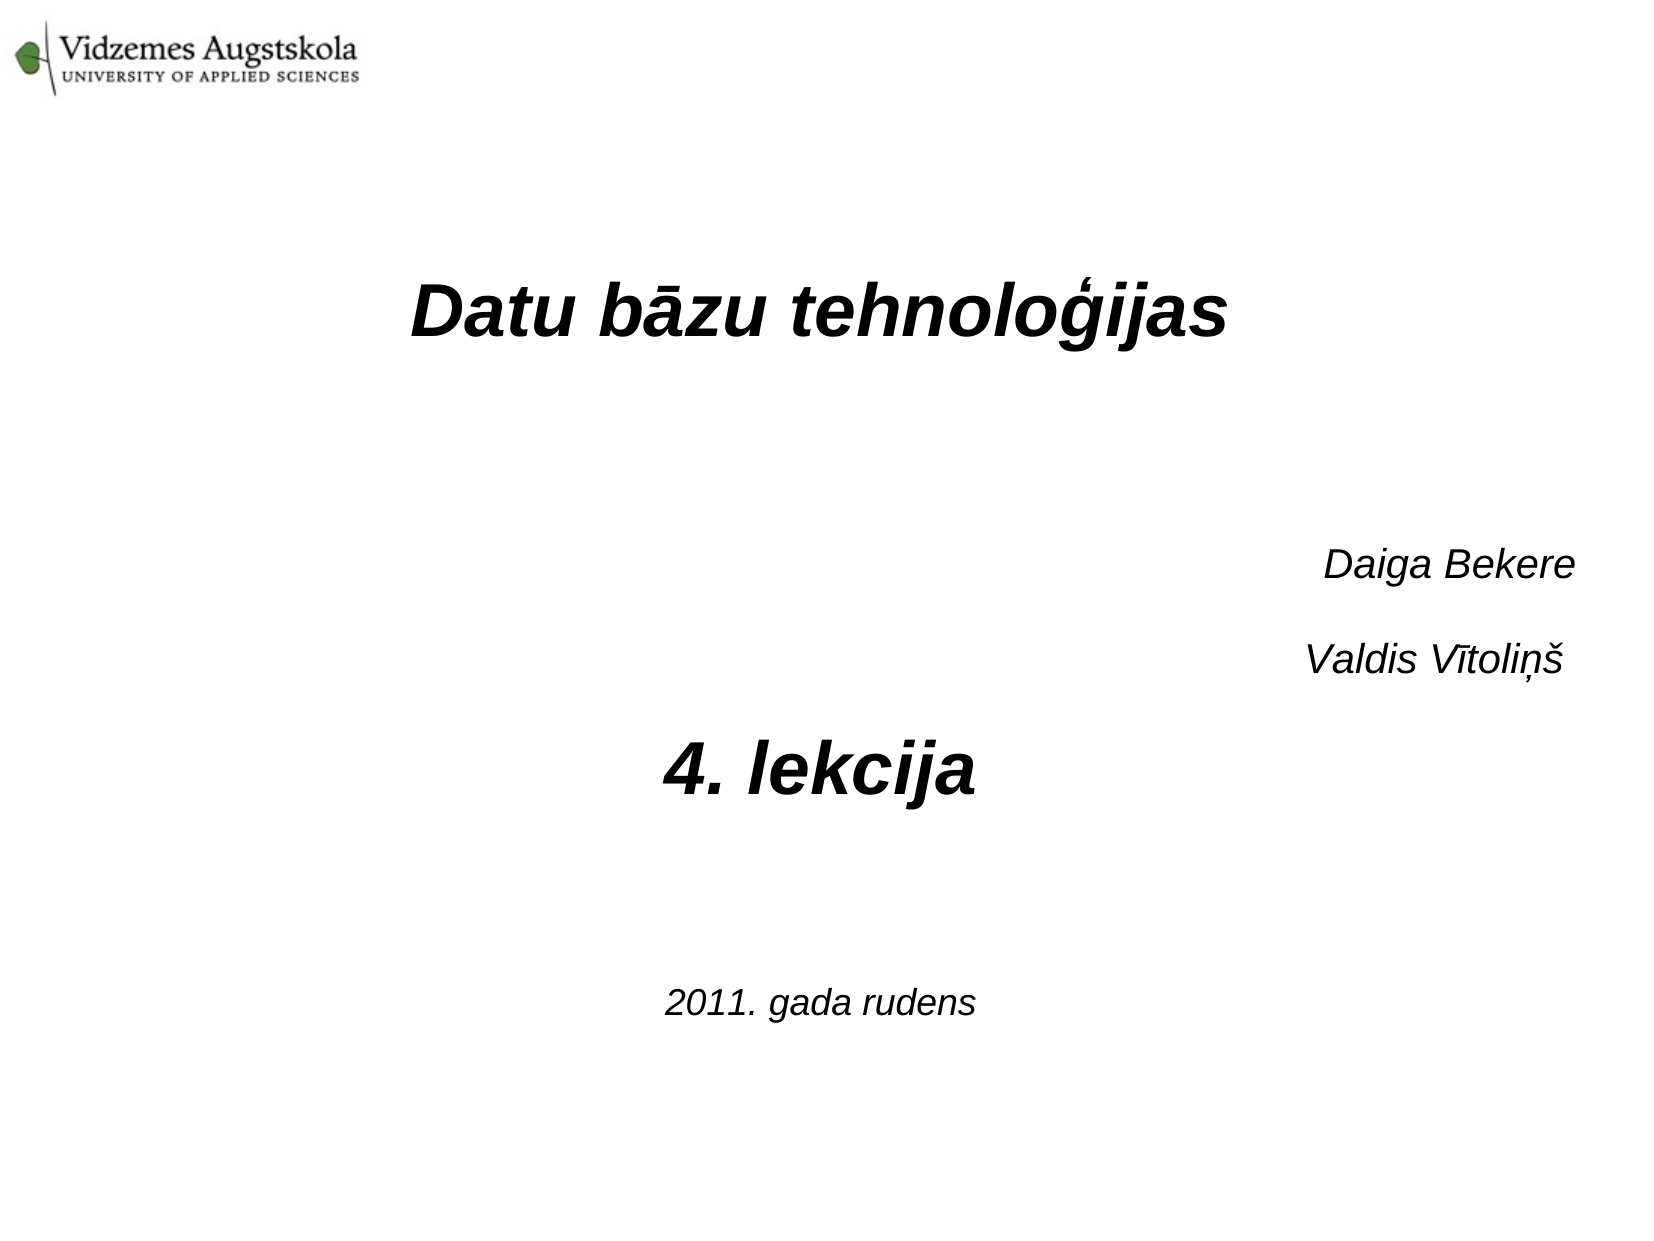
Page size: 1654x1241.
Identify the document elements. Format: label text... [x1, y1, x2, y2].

text_box 4. lekcija [649, 720, 993, 819]
text_box 2011. gada rudens [141, 974, 1501, 1032]
subtitle Daiga Bekere Valdis Vītoliņš [88, 539, 1577, 689]
picture [5, 2, 368, 113]
title Datu bāzu tehnoloģijas [76, 235, 1565, 385]
